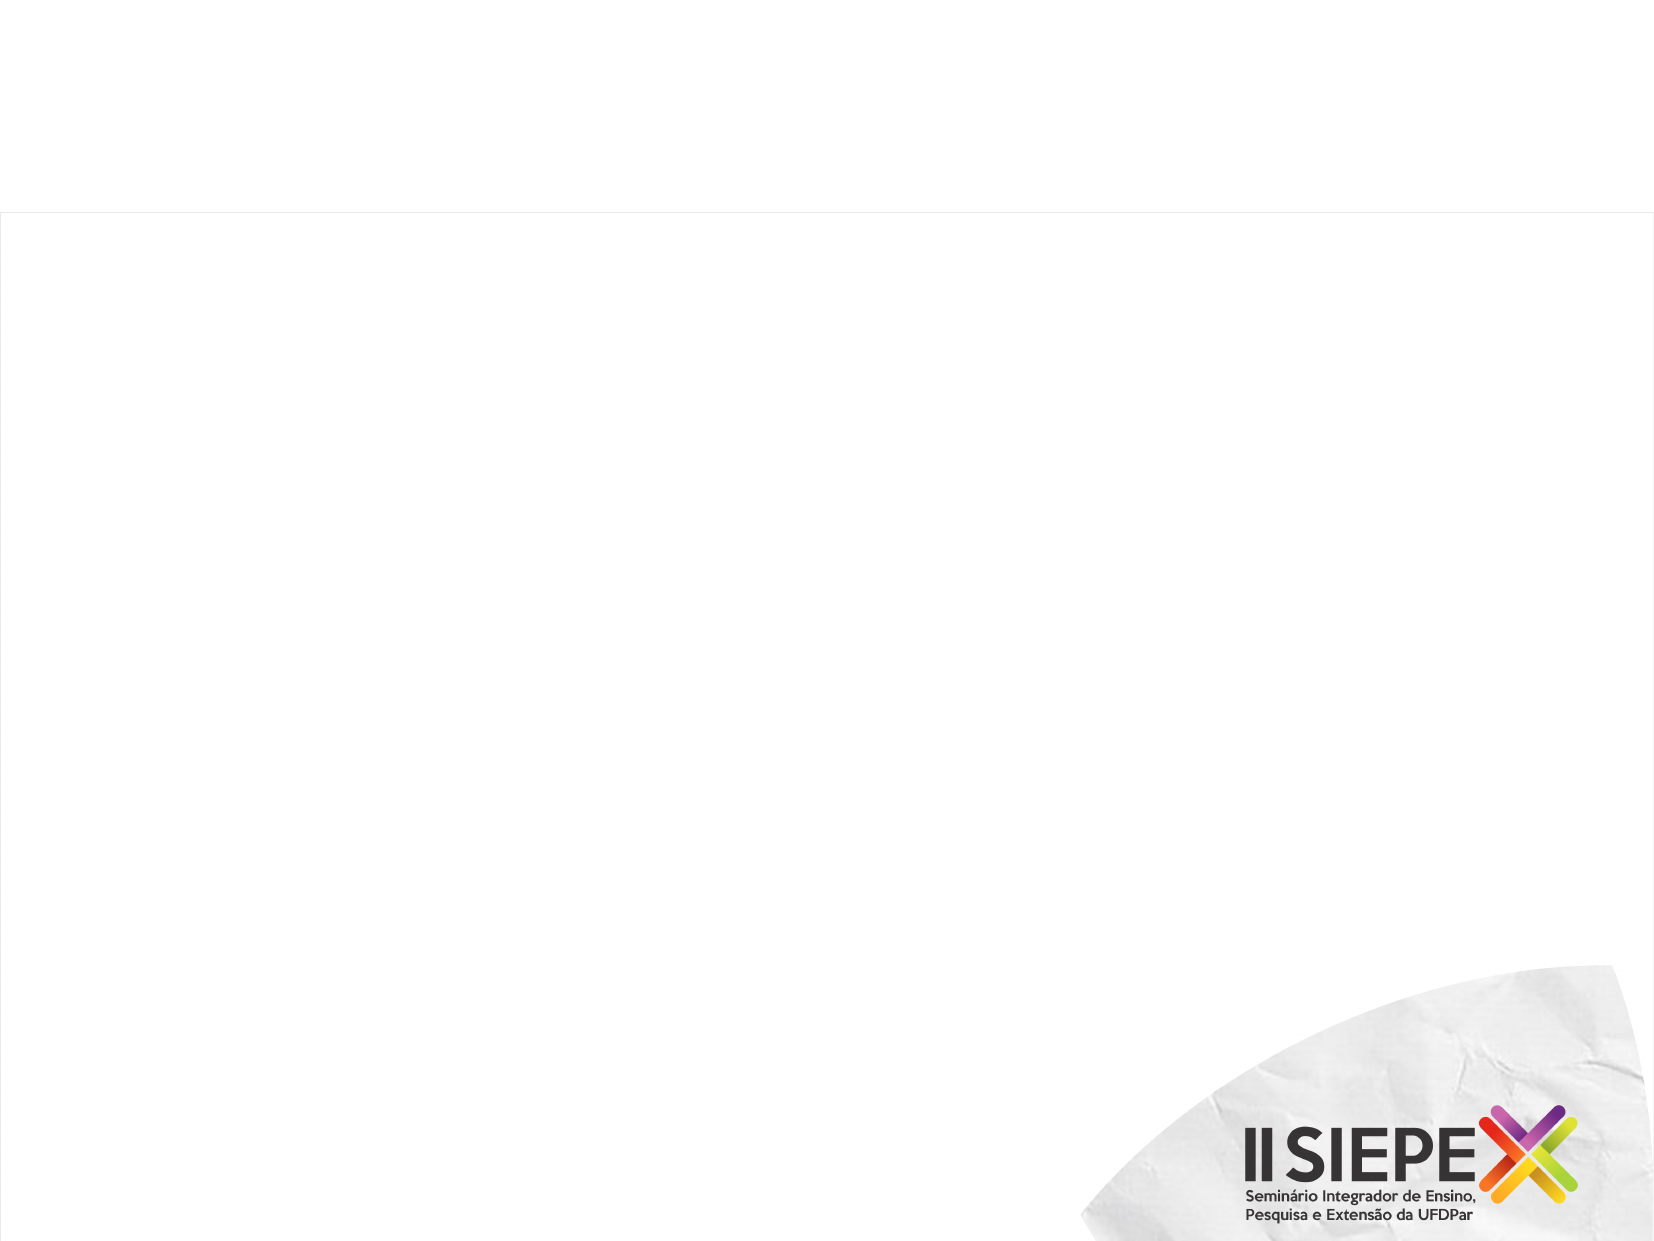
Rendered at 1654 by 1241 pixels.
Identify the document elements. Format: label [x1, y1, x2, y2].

picture [0, 212, 1654, 1241]
